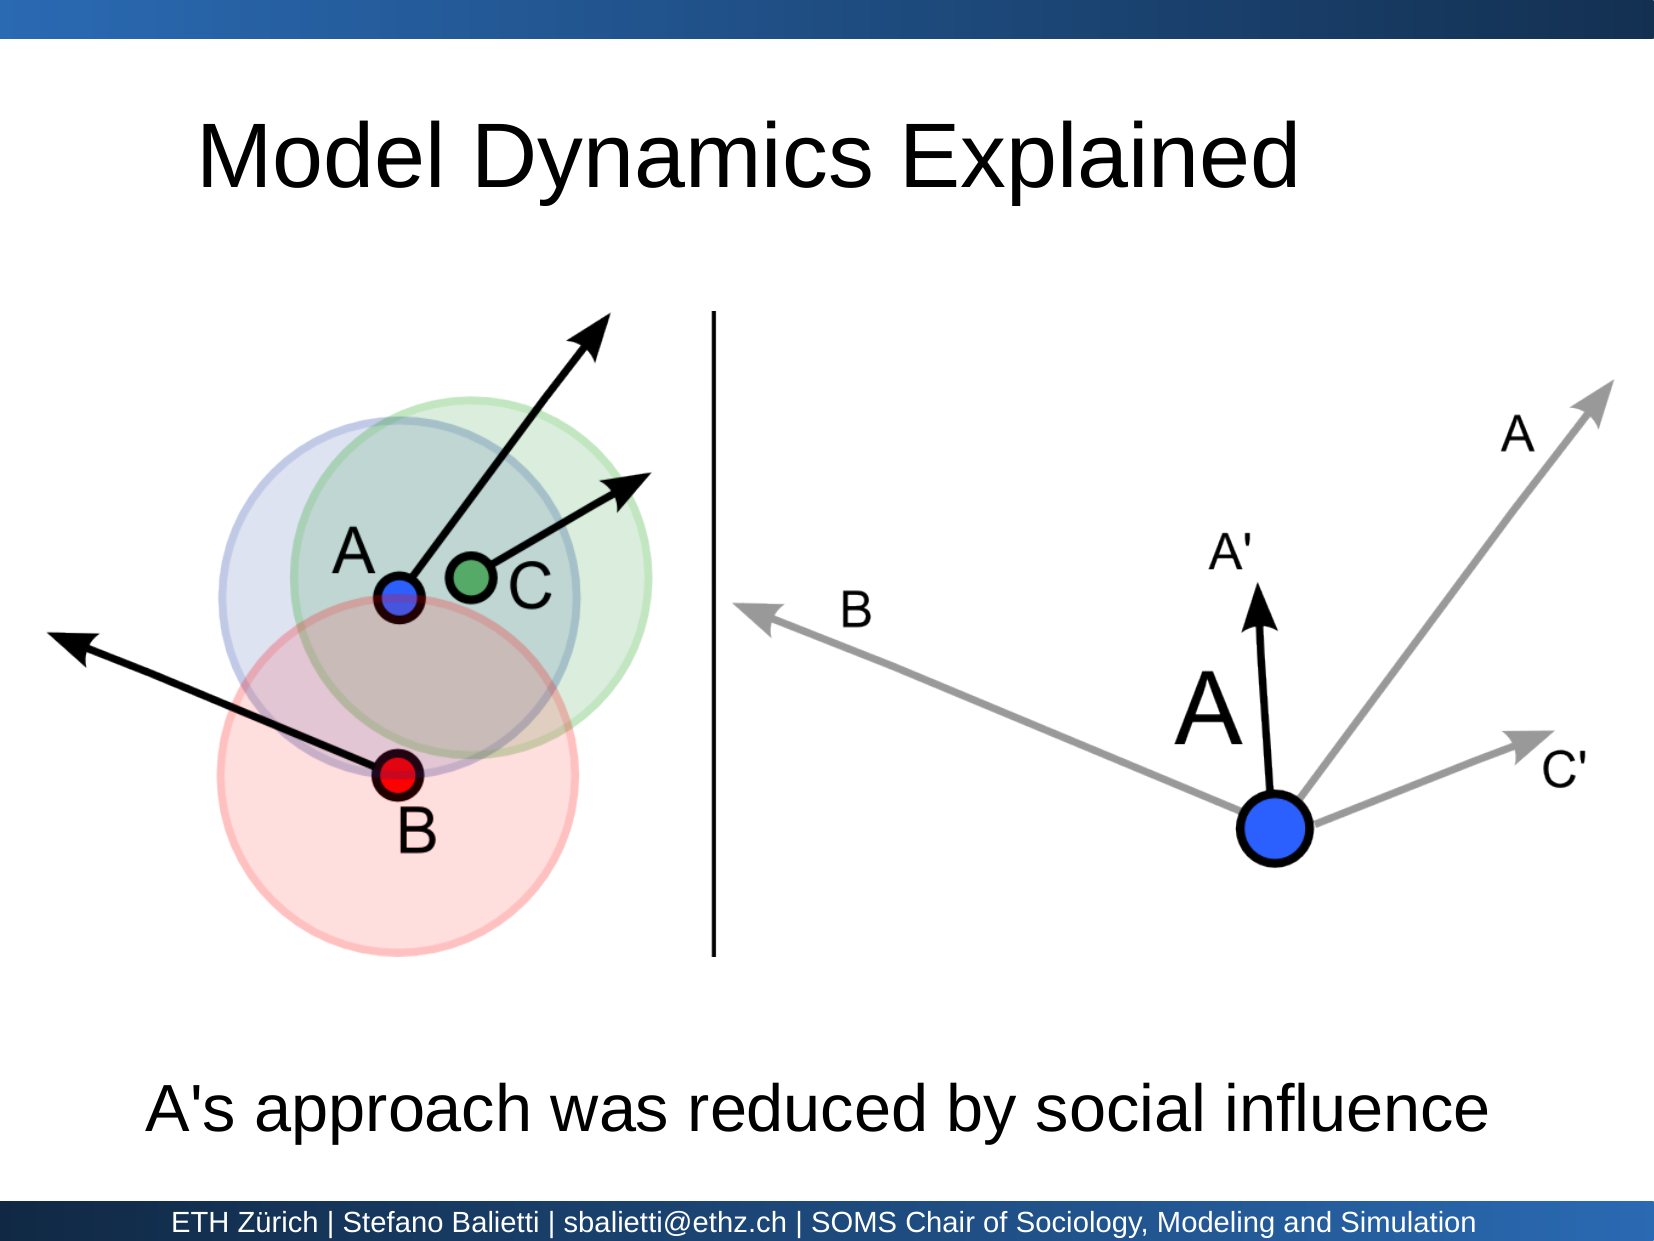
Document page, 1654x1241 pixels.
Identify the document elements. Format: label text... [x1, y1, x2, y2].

picture [45, 311, 1616, 958]
text_box A's approach was reduced by social influence [131, 1064, 1513, 1154]
title Model Dynamics Explained [0, 105, 1501, 208]
